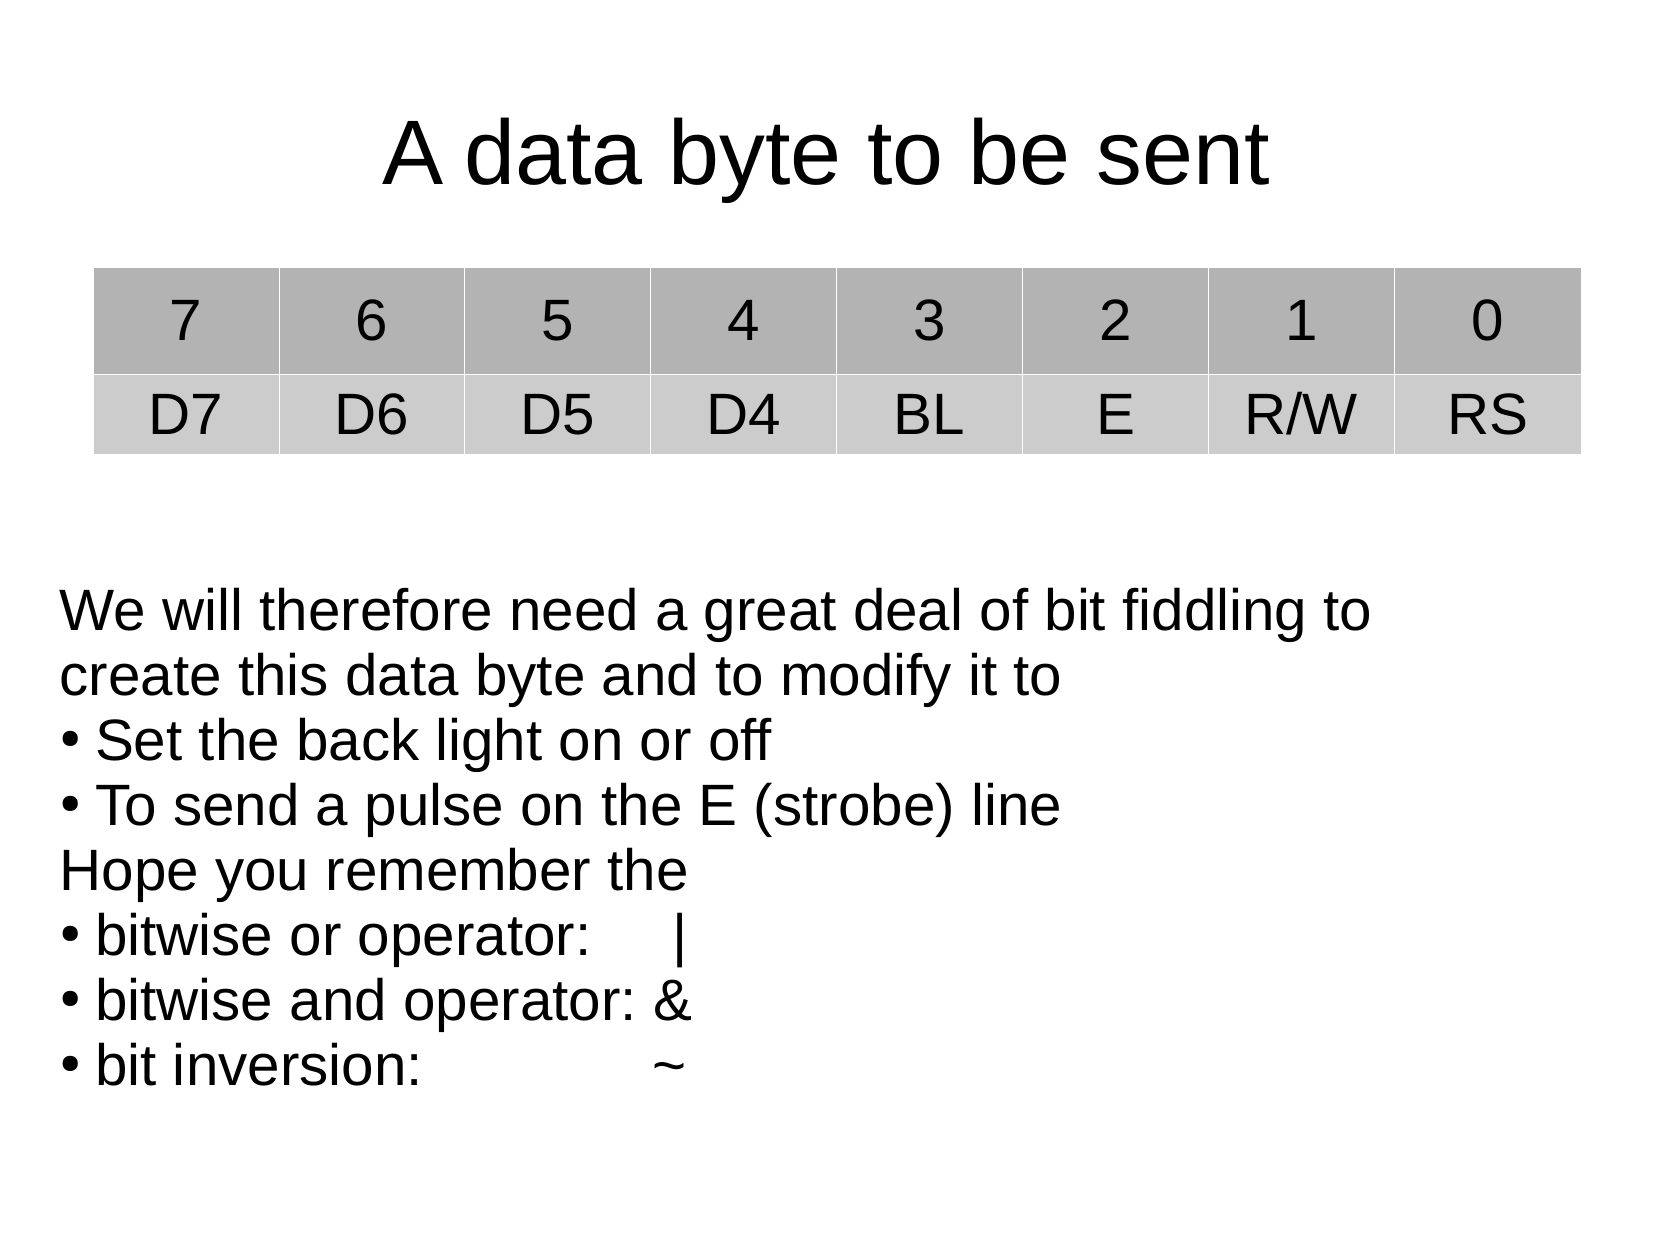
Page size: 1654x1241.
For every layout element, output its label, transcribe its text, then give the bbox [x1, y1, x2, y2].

table_cell R/W [1209, 375, 1394, 454]
table_header 2 [1023, 268, 1208, 374]
table_header 6 [280, 268, 464, 374]
table_header 1 [1209, 268, 1394, 374]
table_header 5 [465, 268, 650, 374]
table_header 0 [1395, 268, 1581, 374]
table_cell BL [837, 375, 1022, 454]
table_header 4 [651, 268, 836, 374]
table_header 3 [837, 268, 1022, 374]
table_cell RS [1395, 375, 1581, 454]
table_cell D4 [651, 375, 836, 454]
table_header 7 [94, 268, 279, 374]
table_cell E [1023, 375, 1208, 454]
text_box We will therefore need a great deal of bit fiddling to create this data byte and to modify it to Set the back light on or off To send a pulse on the E (strobe) line Hope you remember the bitwise or operator: | bitwise and operator: & bit inversion: ~ [45, 570, 1561, 1105]
title A data byte to be sent [82, 49, 1571, 257]
table_cell D5 [465, 375, 650, 454]
table_cell D6 [280, 375, 464, 454]
table_cell D7 [94, 375, 279, 454]
